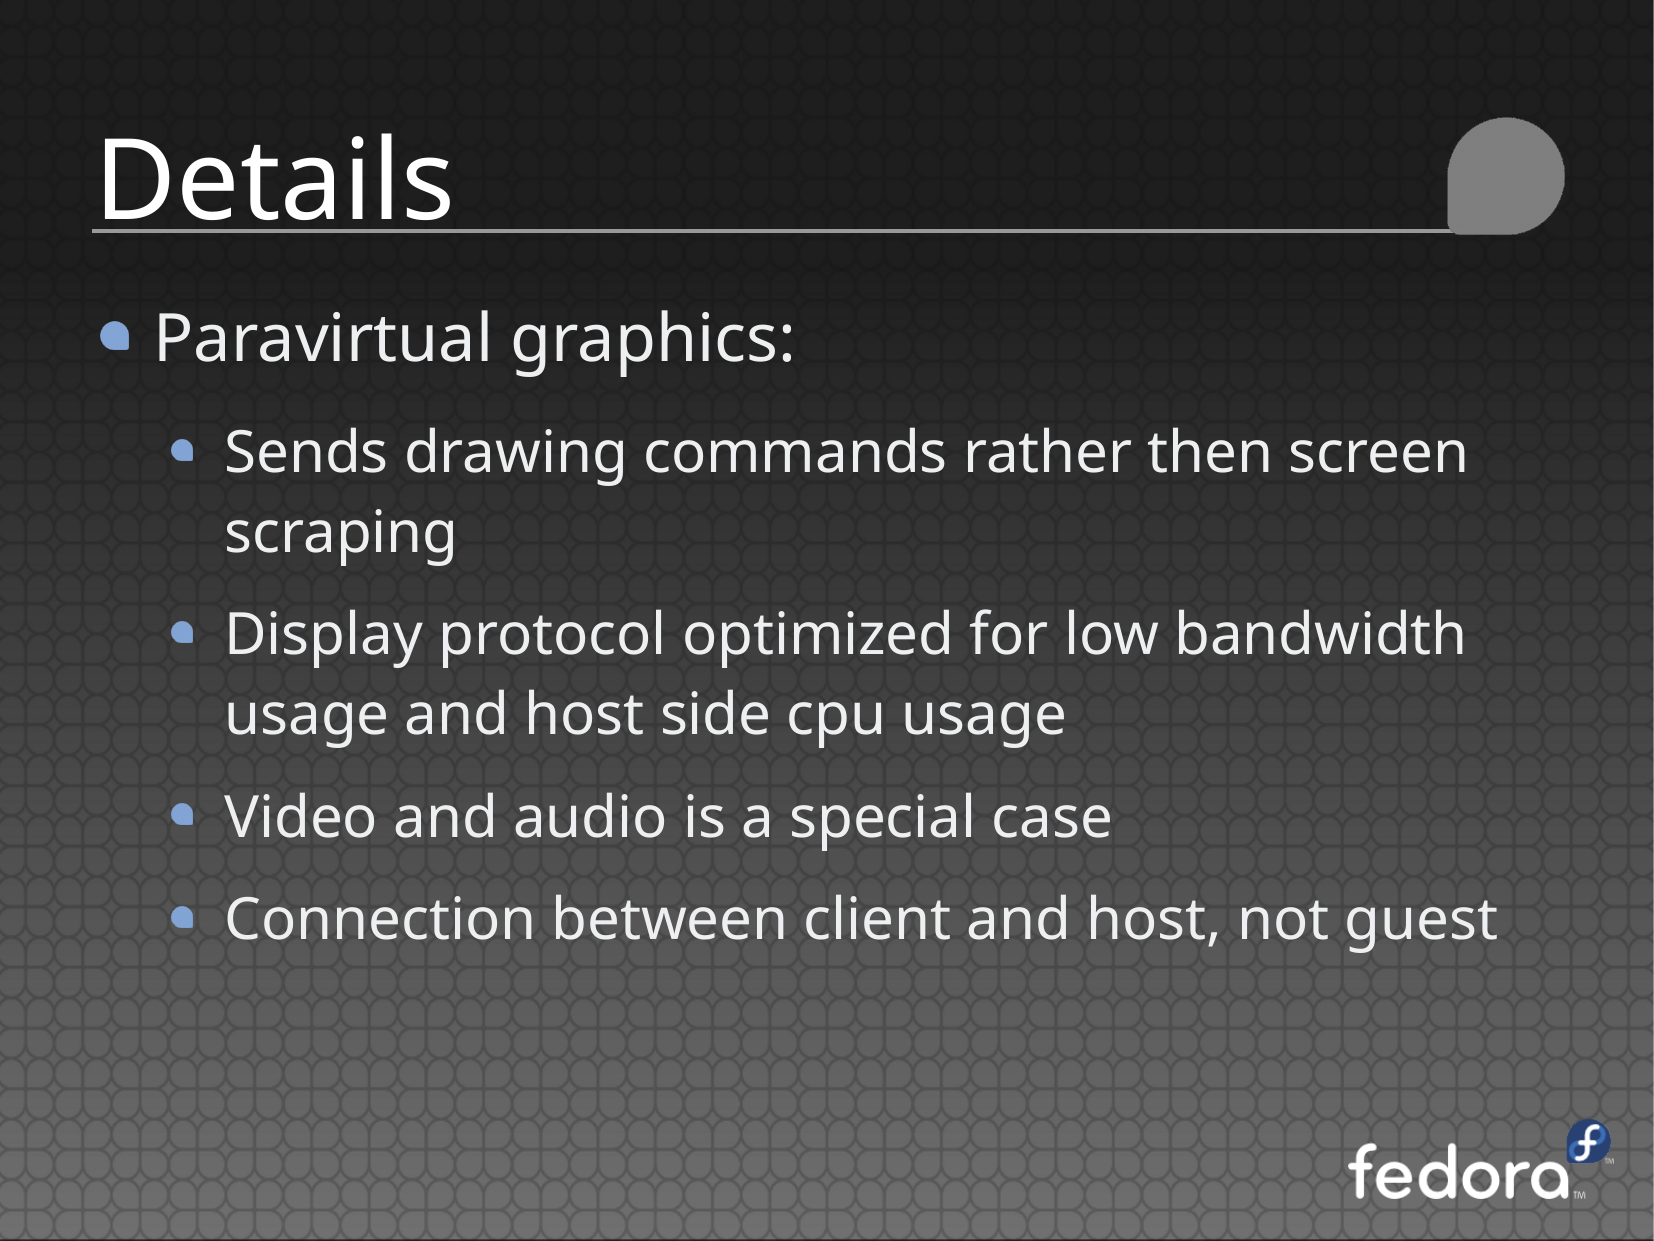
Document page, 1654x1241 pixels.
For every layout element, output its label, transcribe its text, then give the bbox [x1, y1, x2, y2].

picture [0, 0, 1654, 1241]
list Paravirtual graphics: Sends drawing commands rather then screen scraping Display protocol optimized for low bandwidth usage and host side cpu usage Video and audio is a special case Connection between client and host, not guest [82, 290, 1571, 1094]
title Details [94, 100, 1426, 251]
